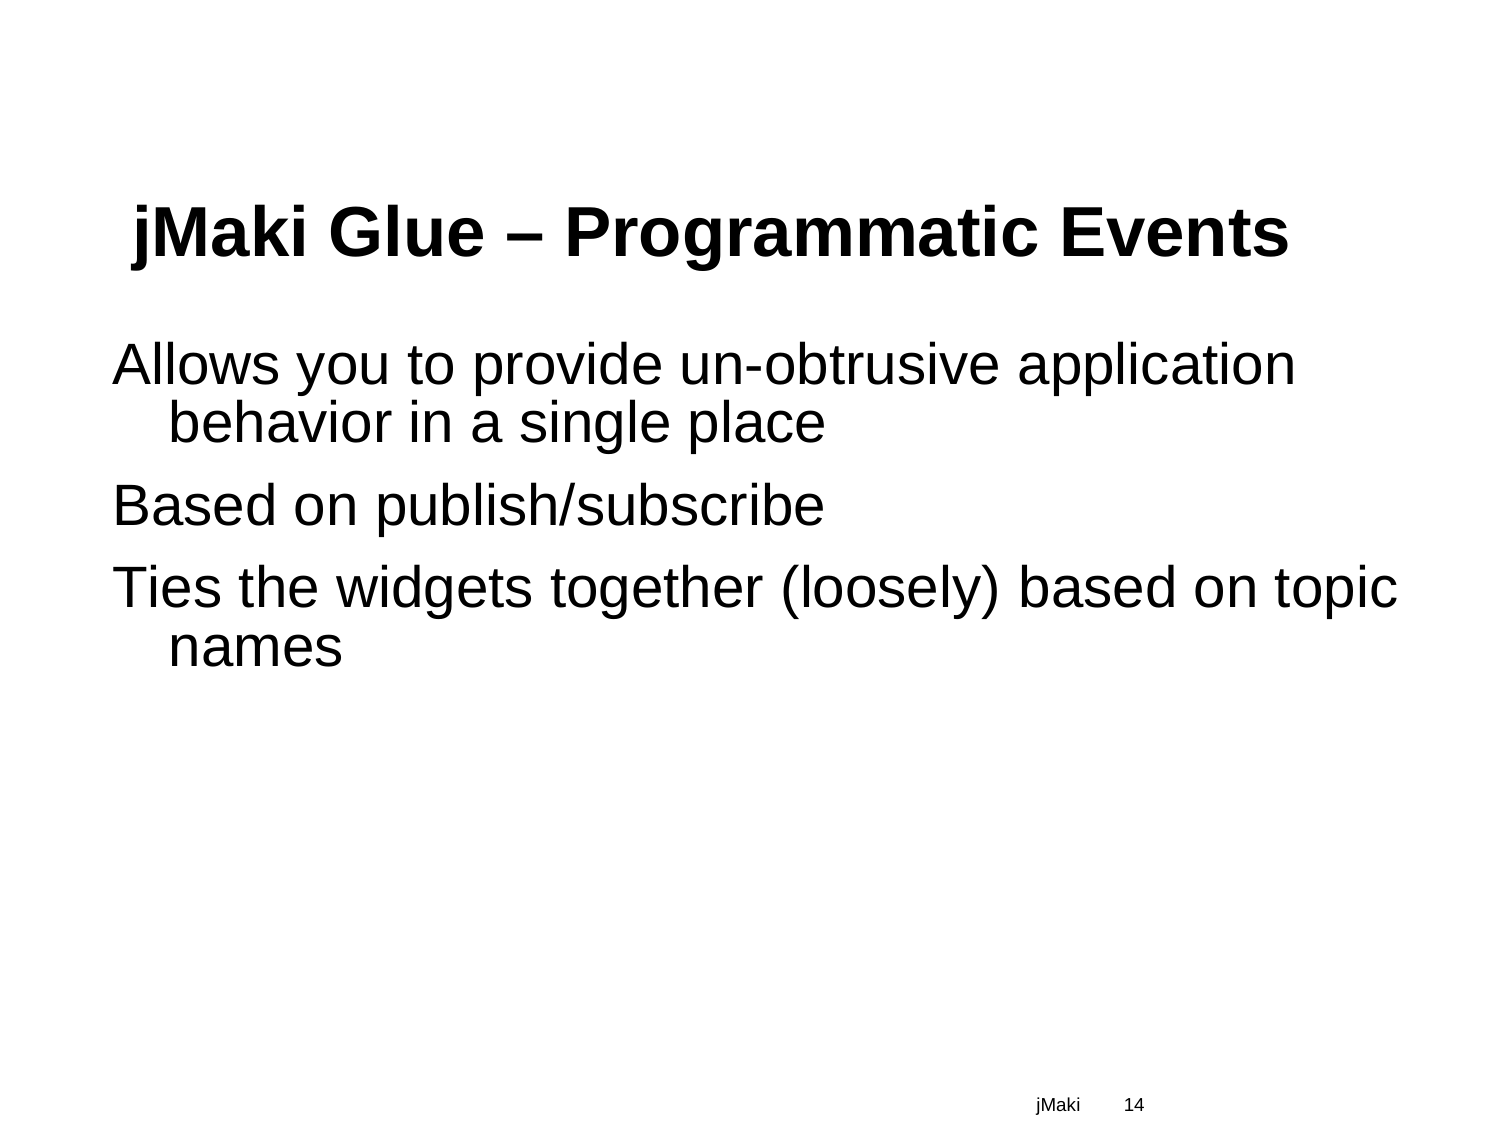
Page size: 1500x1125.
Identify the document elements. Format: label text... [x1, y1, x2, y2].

list Allows you to provide un-obtrusive application behavior in a single place Based on publish/subscribe Ties the widgets together (loosely) based on topic names [112, 337, 1463, 1030]
title jMaki Glue – Programmatic Events [112, 119, 1417, 271]
